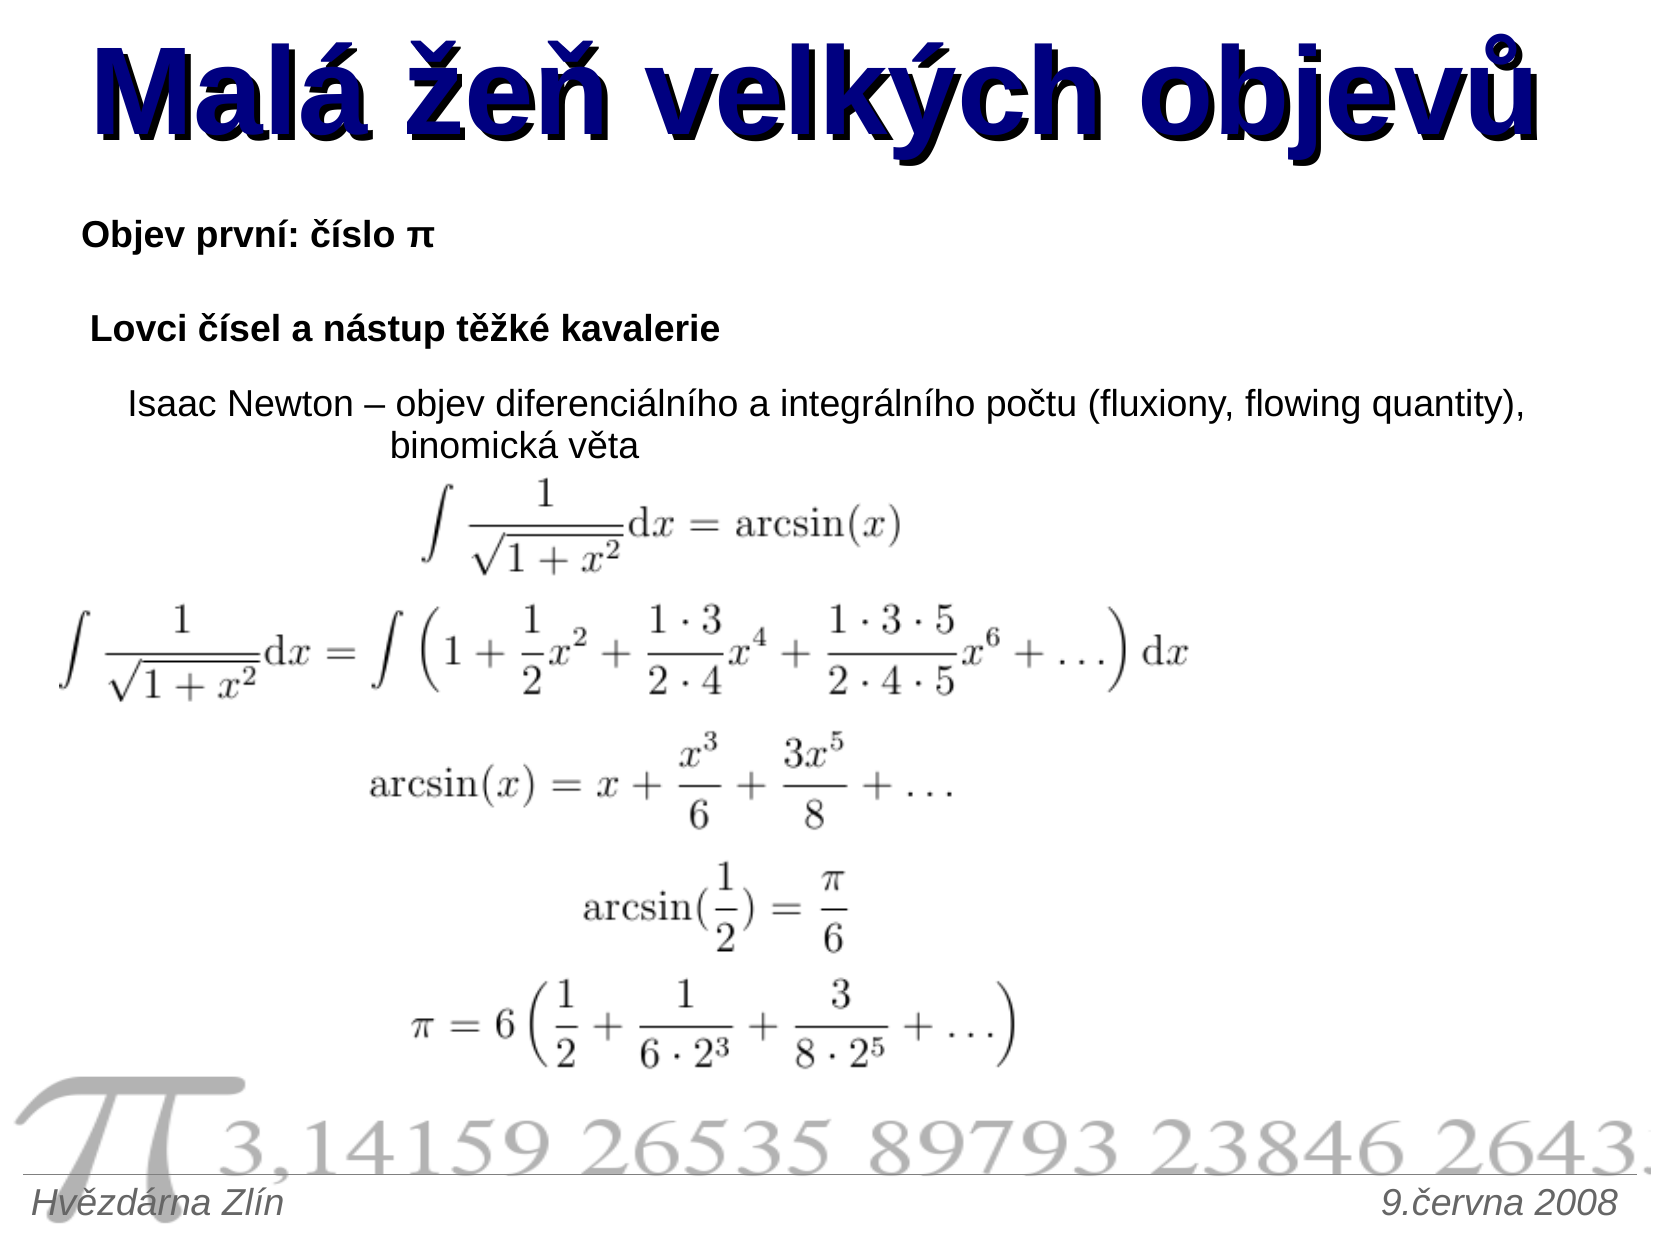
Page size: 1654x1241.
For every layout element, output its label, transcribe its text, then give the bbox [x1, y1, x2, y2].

text_box Objev první: číslo π [66, 205, 451, 263]
picture [0, 477, 1651, 1239]
text_box Isaac Newton – objev diferenciálního a integrálního počtu (fluxiony, flowing quantity), binomická věta [112, 375, 1545, 474]
text_box Lovci čísel a nástup těžké kavalerie [75, 300, 737, 357]
text_box Hvězdárna Zlín 9.června 2008 [16, 1174, 1633, 1232]
text_box Malá žeň velkých objevů [75, 13, 1558, 169]
